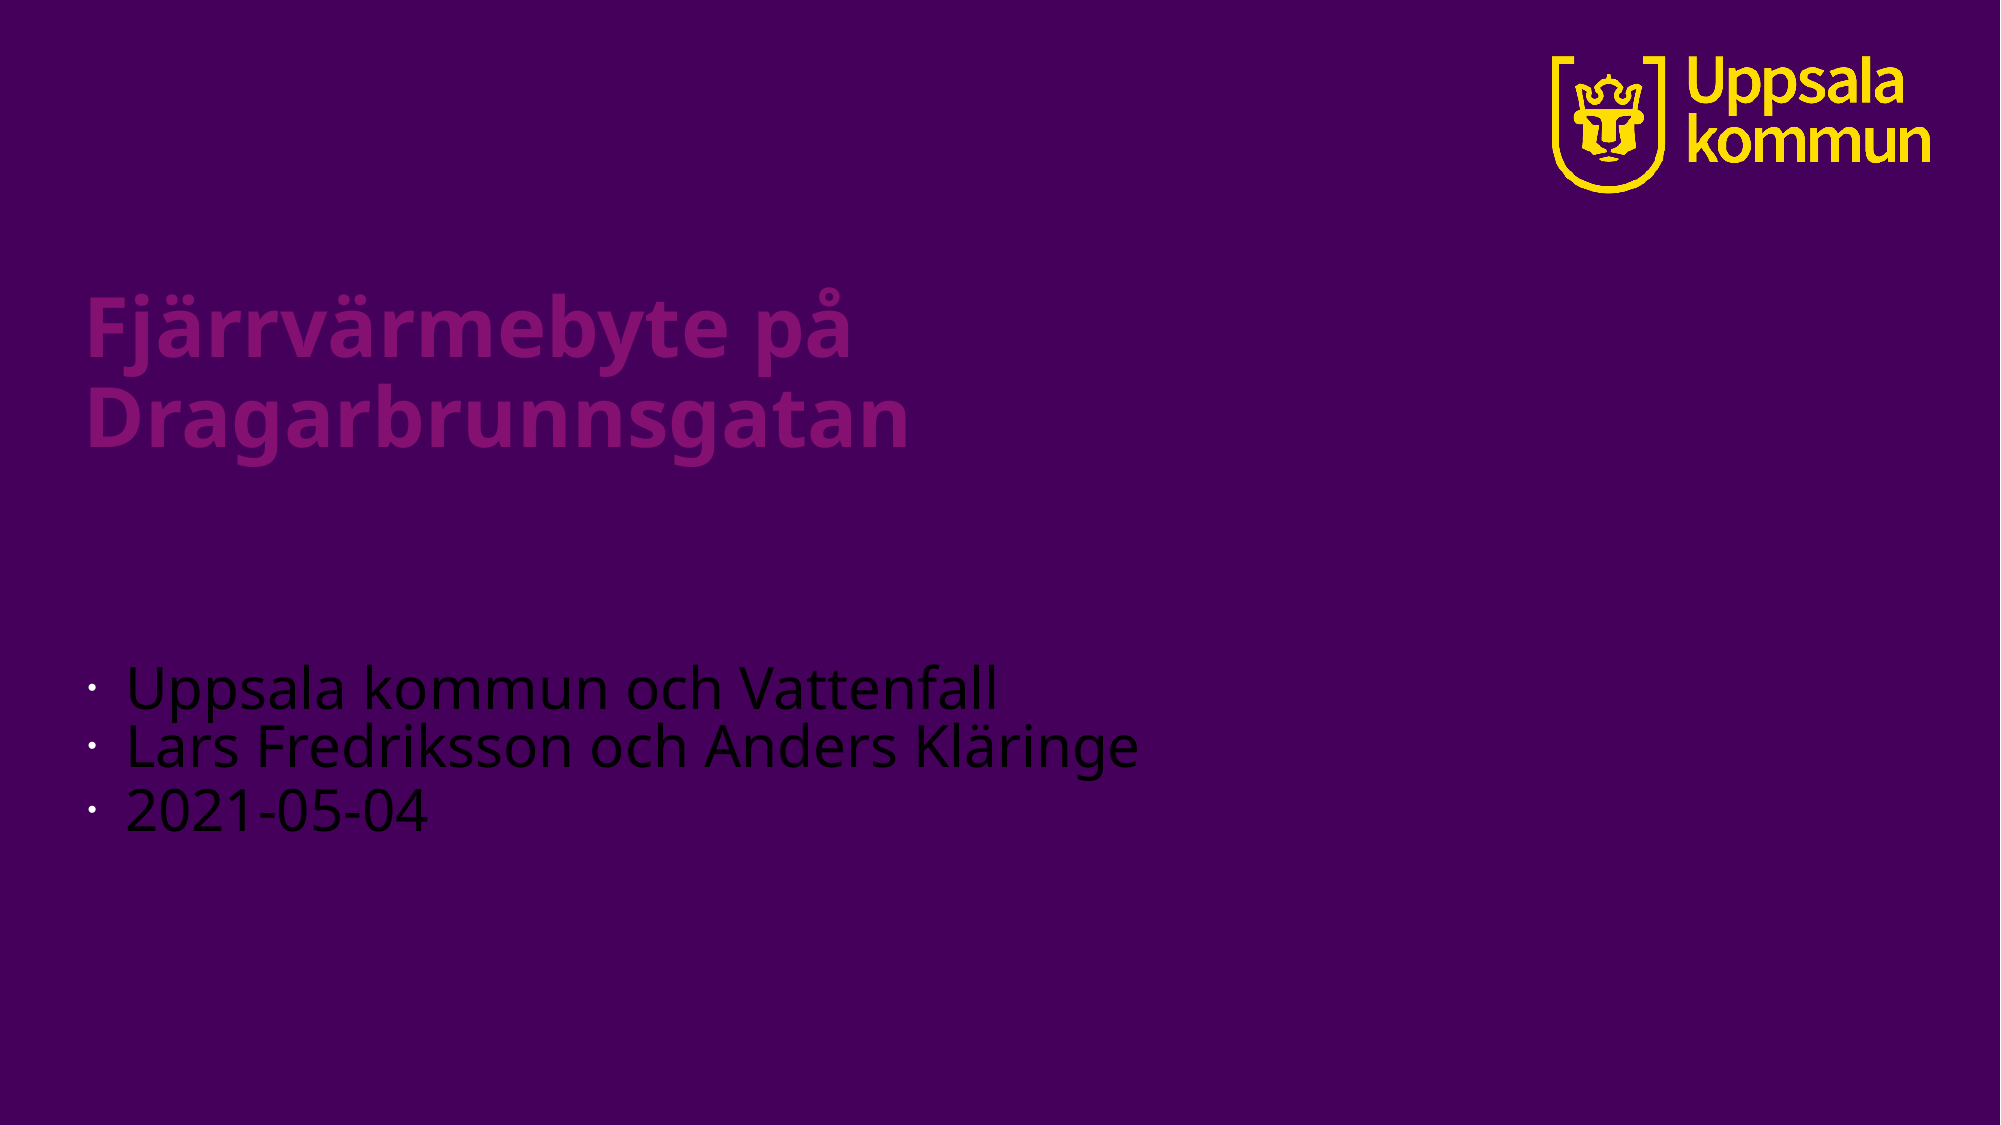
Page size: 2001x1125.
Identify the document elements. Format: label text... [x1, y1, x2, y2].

title Fjärrvärmebyte på Dragarbrunnsgatan [69, 278, 1416, 775]
list Uppsala kommun och Vattenfall [72, 652, 1416, 705]
title Fjärrvärmebyte på Dragarbrunnsgatan [412, 705, 553, 710]
title Fjärrvärmebyte på Dragarbrunnsgatan [1102, 769, 1416, 774]
list 2021-05-04 [72, 774, 1416, 835]
title Fjärrvärmebyte på Dragarbrunnsgatan [952, 705, 1416, 710]
picture [1528, 33, 1952, 216]
list Lars Fredriksson och Anders Kläringe [72, 710, 1416, 769]
